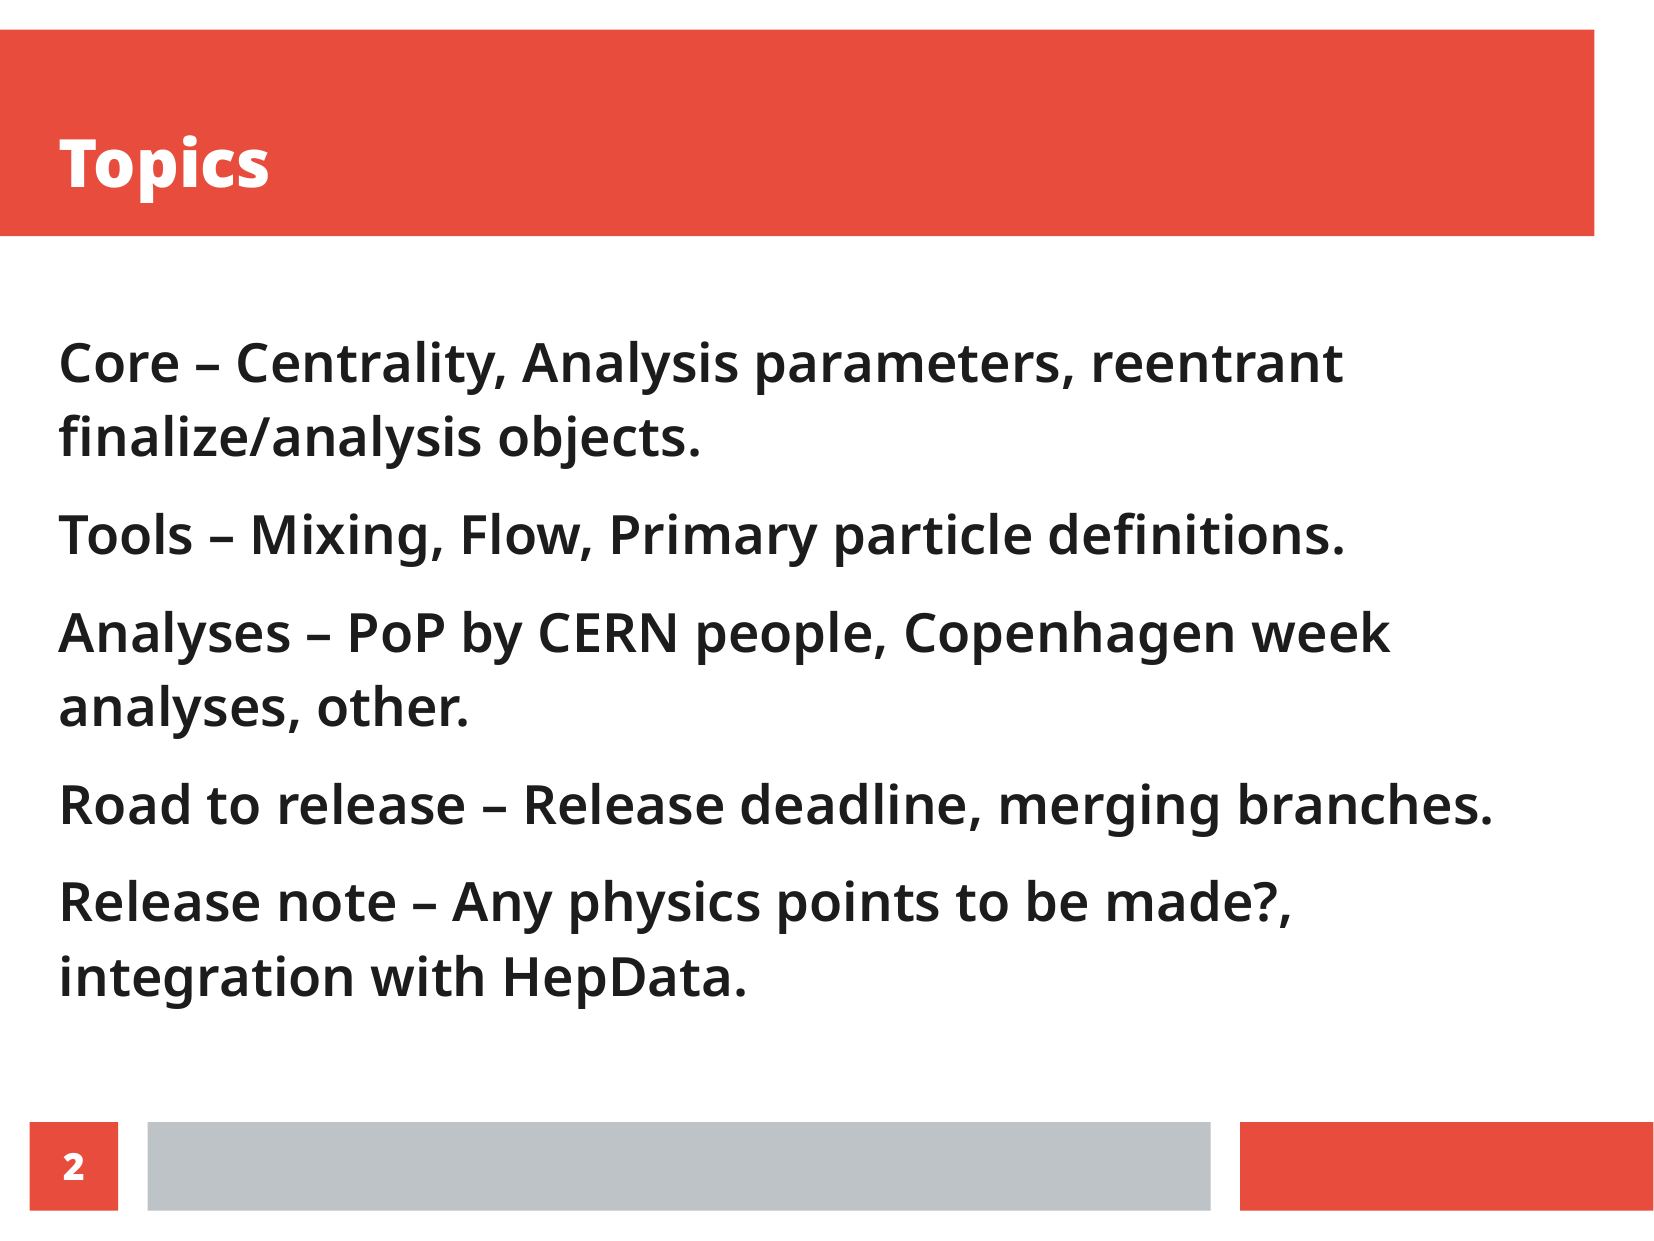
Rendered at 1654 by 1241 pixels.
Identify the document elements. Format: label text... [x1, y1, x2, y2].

list Core – Centrality, Analysis parameters, reentrant finalize/analysis objects. Tools – Mixing, Flow, Primary particle definitions. Analyses – PoP by CERN people, Copenhagen week analyses, other. Road to release – Release deadline, merging branches. Release note – Any physics points to be made?, integration with HepData. [59, 324, 1565, 1093]
title Topics [59, 59, 1595, 207]
